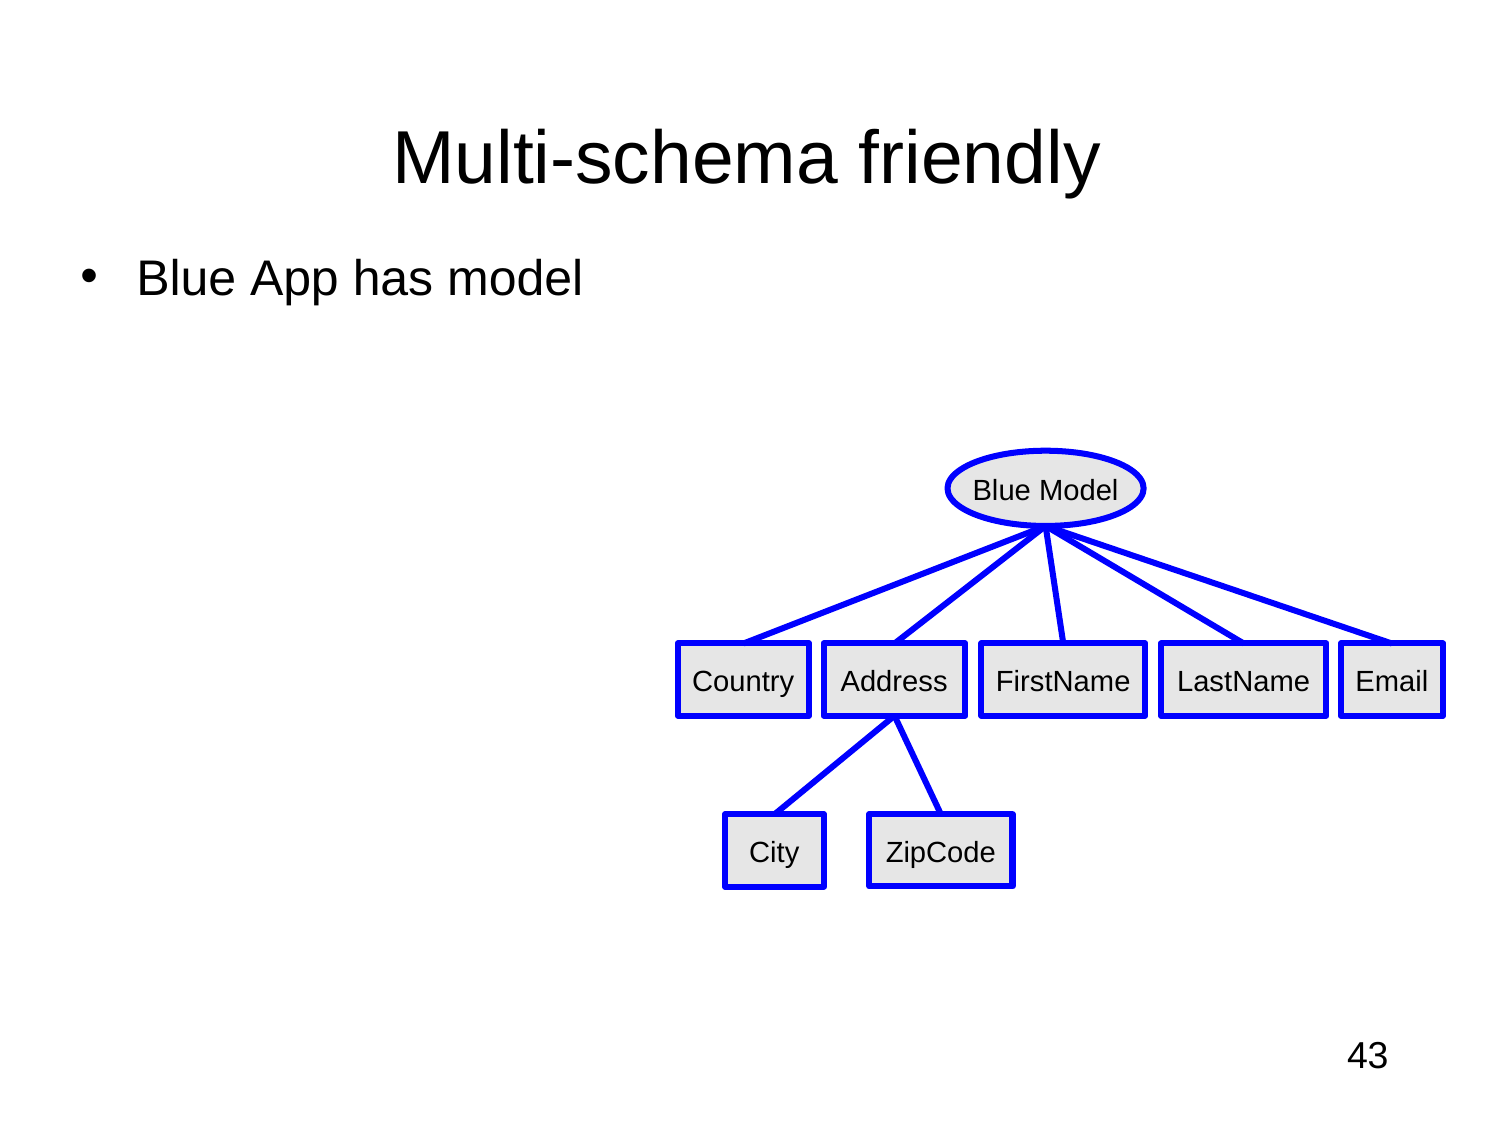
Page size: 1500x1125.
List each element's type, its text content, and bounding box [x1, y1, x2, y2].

title Multi-schema friendly [70, 18, 1423, 207]
text_box ZipCode [869, 814, 1013, 887]
text_box Address [823, 643, 966, 716]
text_box Blue Model [947, 450, 1144, 526]
text_box City [724, 814, 824, 887]
text_box LastName [1161, 643, 1327, 716]
text_box Country [677, 643, 810, 716]
list Blue App has model [65, 237, 1423, 998]
text_box FirstName [981, 643, 1146, 716]
text_box Email [1340, 643, 1443, 716]
